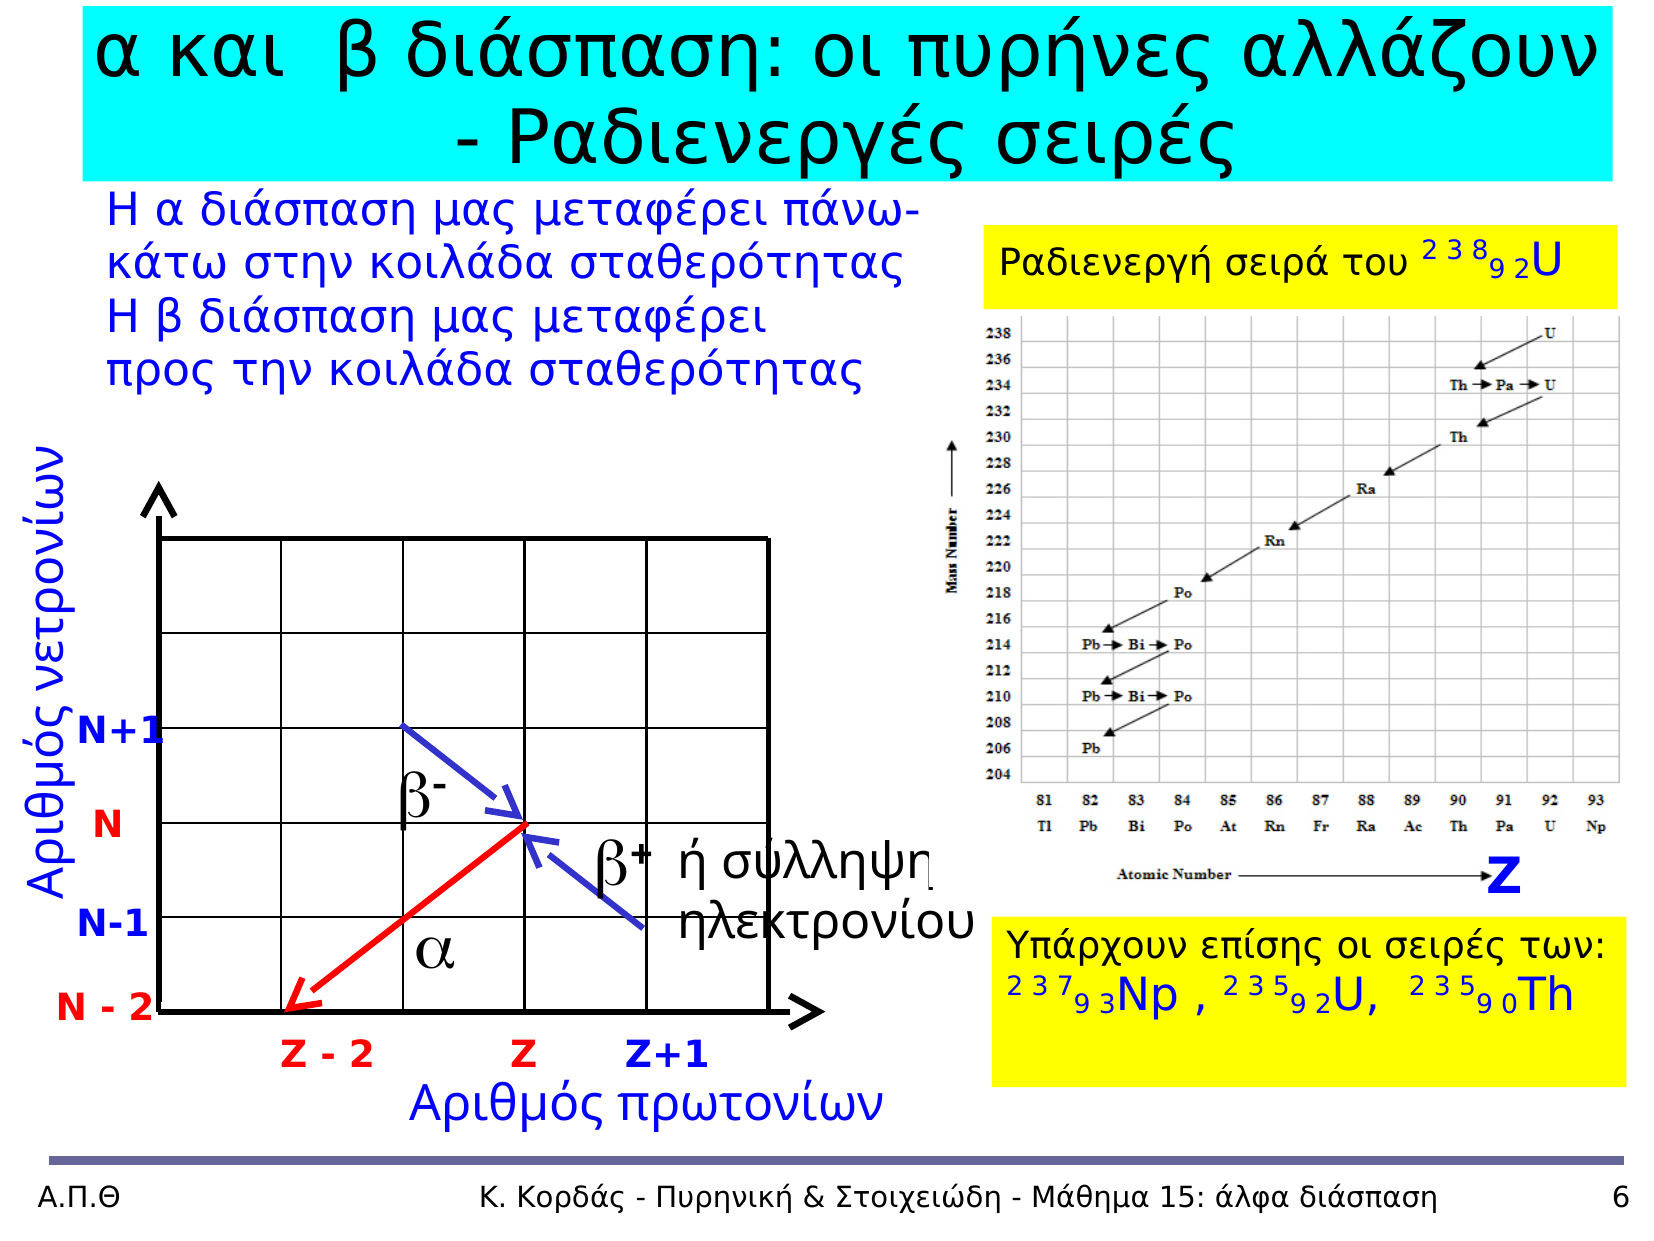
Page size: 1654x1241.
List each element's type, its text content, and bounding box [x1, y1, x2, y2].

picture [929, 315, 1620, 887]
text_box Ν - 2 [40, 978, 174, 1038]
text_box Ν+1 [61, 701, 195, 761]
text_box Υπάρχουν επίσης οι σειρές των: 2 3 79 3Np , 2 3 59 2U, 2 3 59 0Th [991, 916, 1627, 1088]
text_box Ν-1 [61, 894, 195, 954]
text_box Η α διάσπαση μας μεταφέρει πάνω-κάτω στην κοιλάδα σταθερότητας Η β διάσπαση μας μεταφέρει προς την κοιλάδα σταθερότητας [90, 175, 938, 405]
text_box Ζ+1 [610, 1025, 743, 1085]
text_box ή σύλληψη ηλεκτρονίου [663, 820, 992, 957]
text_box Ν [77, 795, 211, 855]
text_box Ζ [1471, 840, 1591, 914]
text_box Αριθμός πρωτονίων [394, 1062, 900, 1138]
text_box Αριθμός νετρονίων [5, 430, 81, 915]
title α και β διάσπαση: οι πυρήνες αλλάζουν - Ραδιενεργές σειρές [82, 6, 1613, 182]
text_box Ραδιενεργή σειρά του 2 3 89 2U [983, 225, 1618, 310]
text_box  [399, 894, 472, 990]
text_box - [432, 743, 461, 766]
text_box - [381, 743, 461, 839]
text_box Ζ [495, 1025, 610, 1085]
text_box Ζ - 2 [265, 1025, 399, 1085]
text_box + [578, 810, 668, 907]
